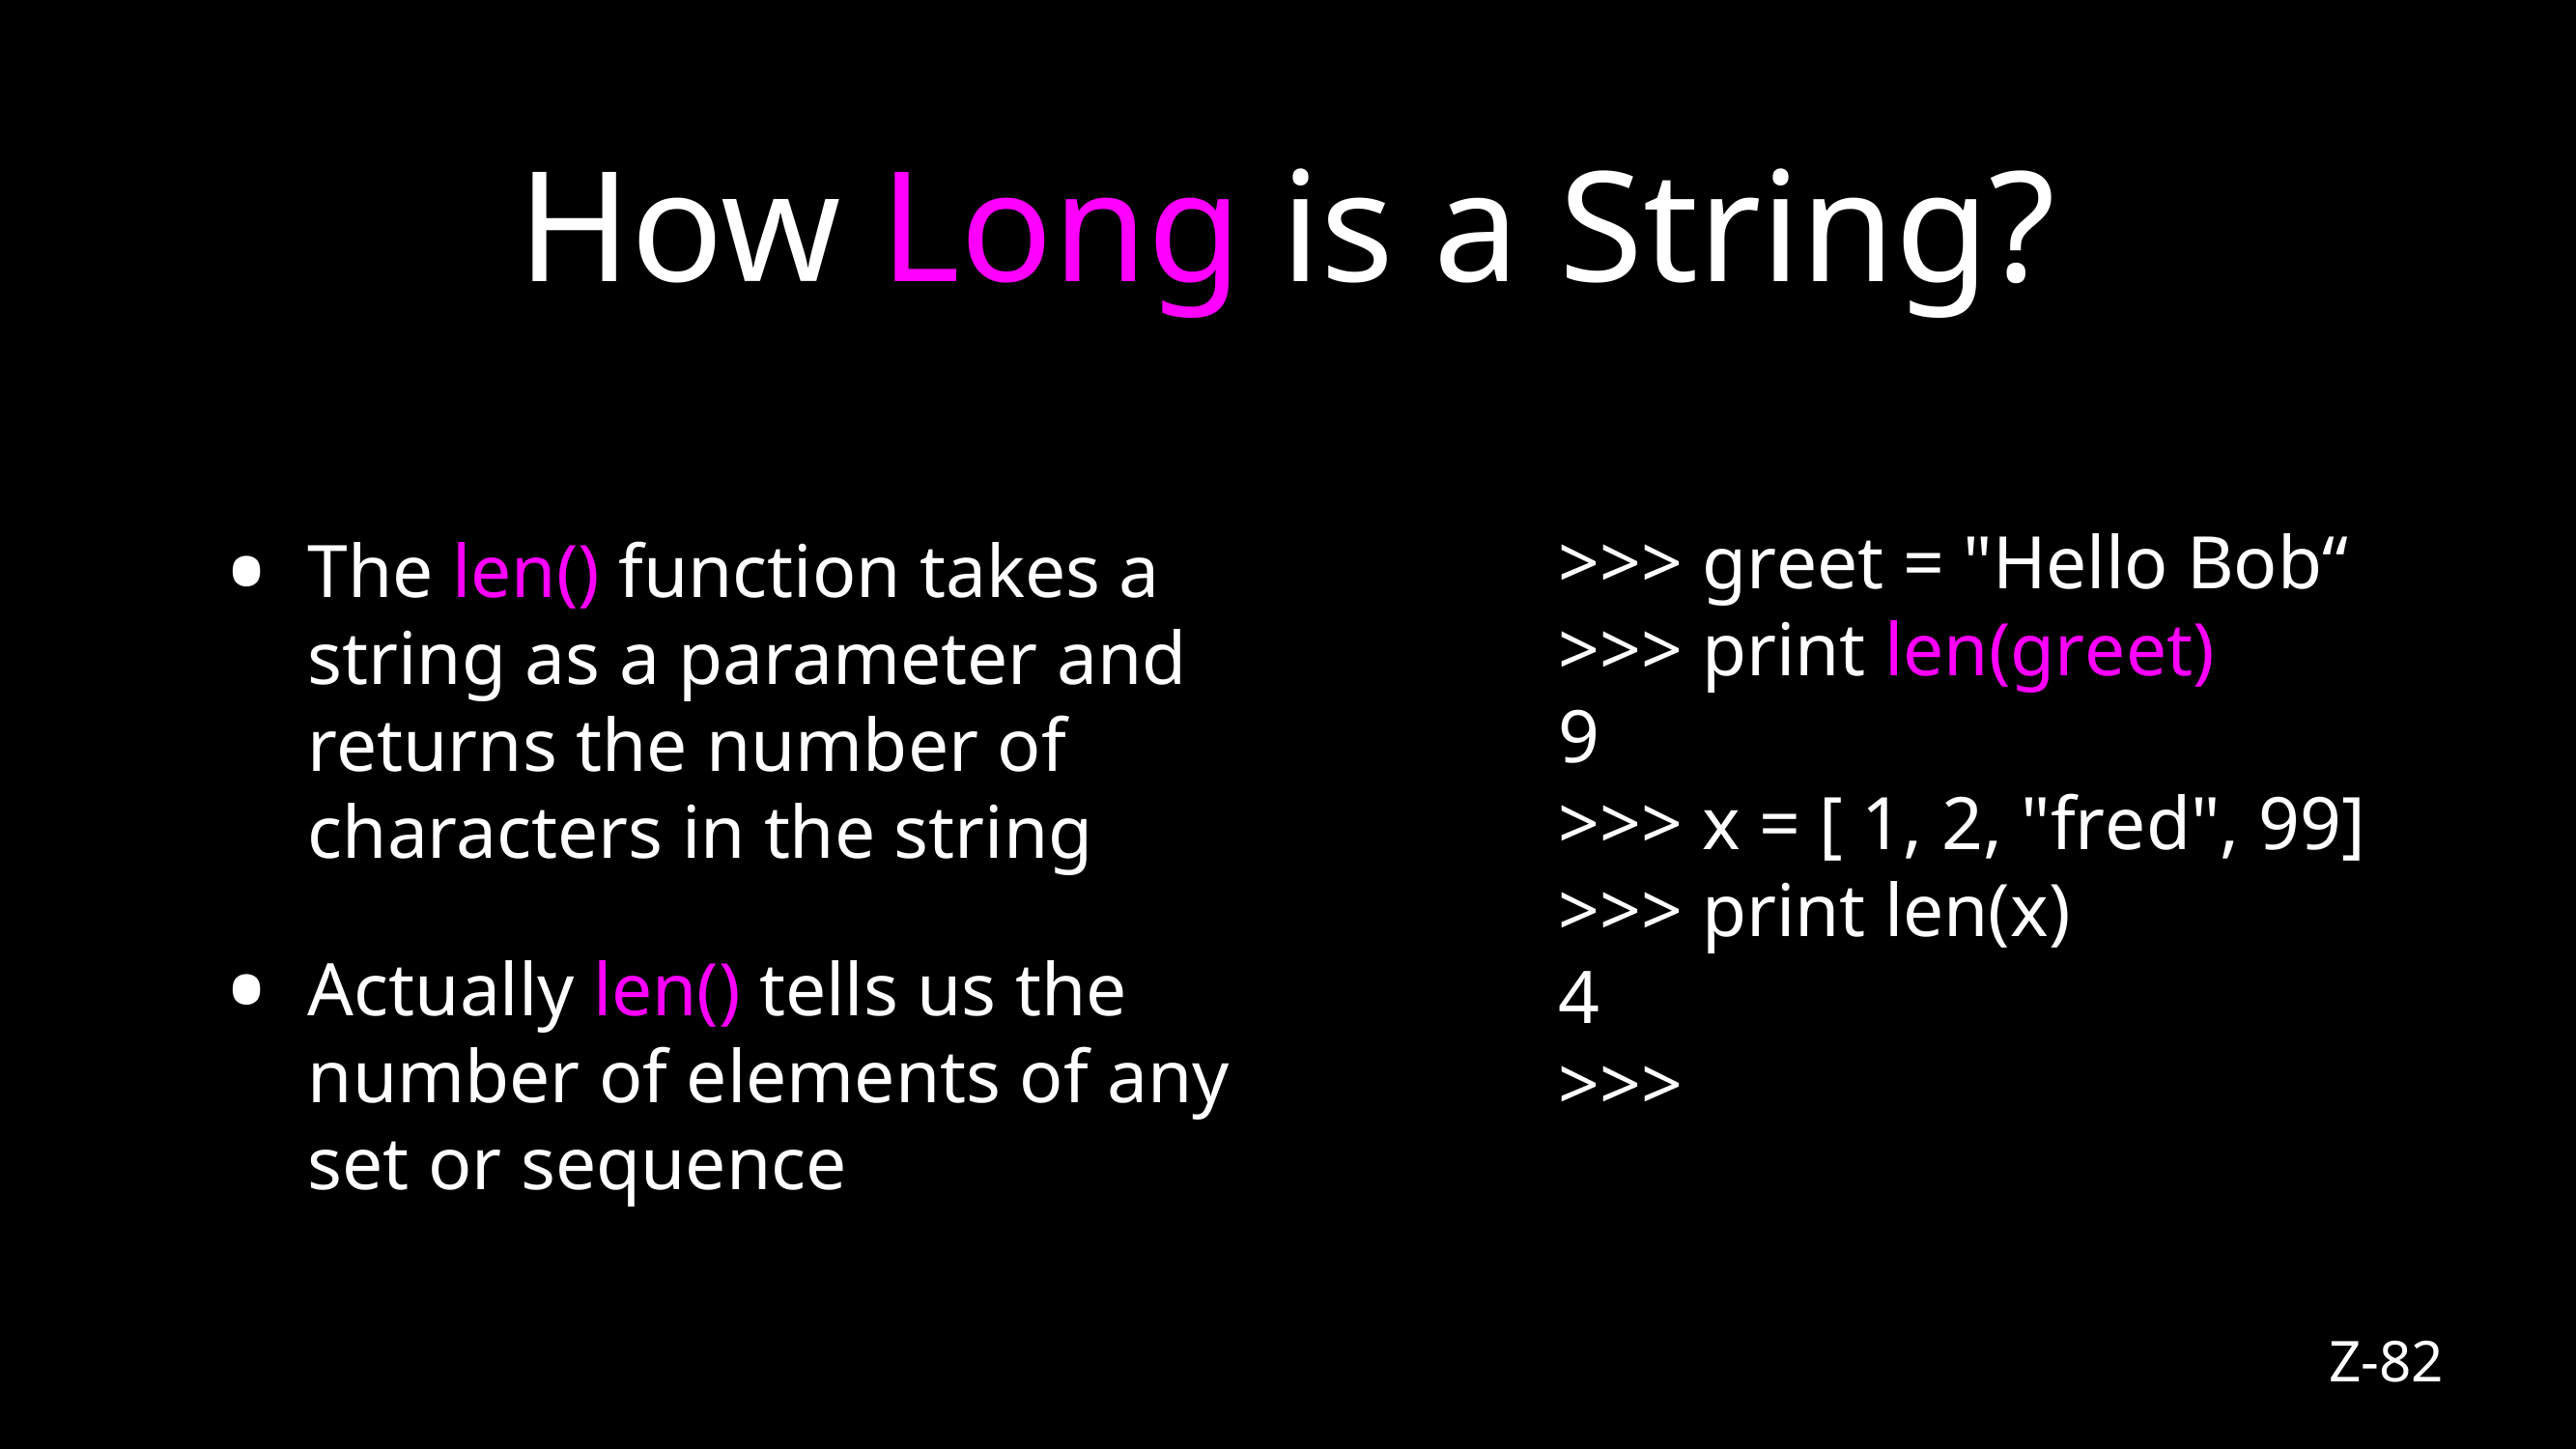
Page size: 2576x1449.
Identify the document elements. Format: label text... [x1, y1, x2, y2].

text_box Z-82 [2223, 1319, 2550, 1400]
text_box >>> greet = "Hello Bob“ >>> print len(greet) 9 >>> x = [ 1, 2, "fred", 99] >>> print len(x) 4 >>> [1558, 516, 2366, 1212]
title How Long is a String? [183, 38, 2392, 403]
list The len() function takes a string as a parameter and returns the number of characters in the string Actually len() tells us the number of elements of any set or sequence [183, 412, 1341, 1317]
